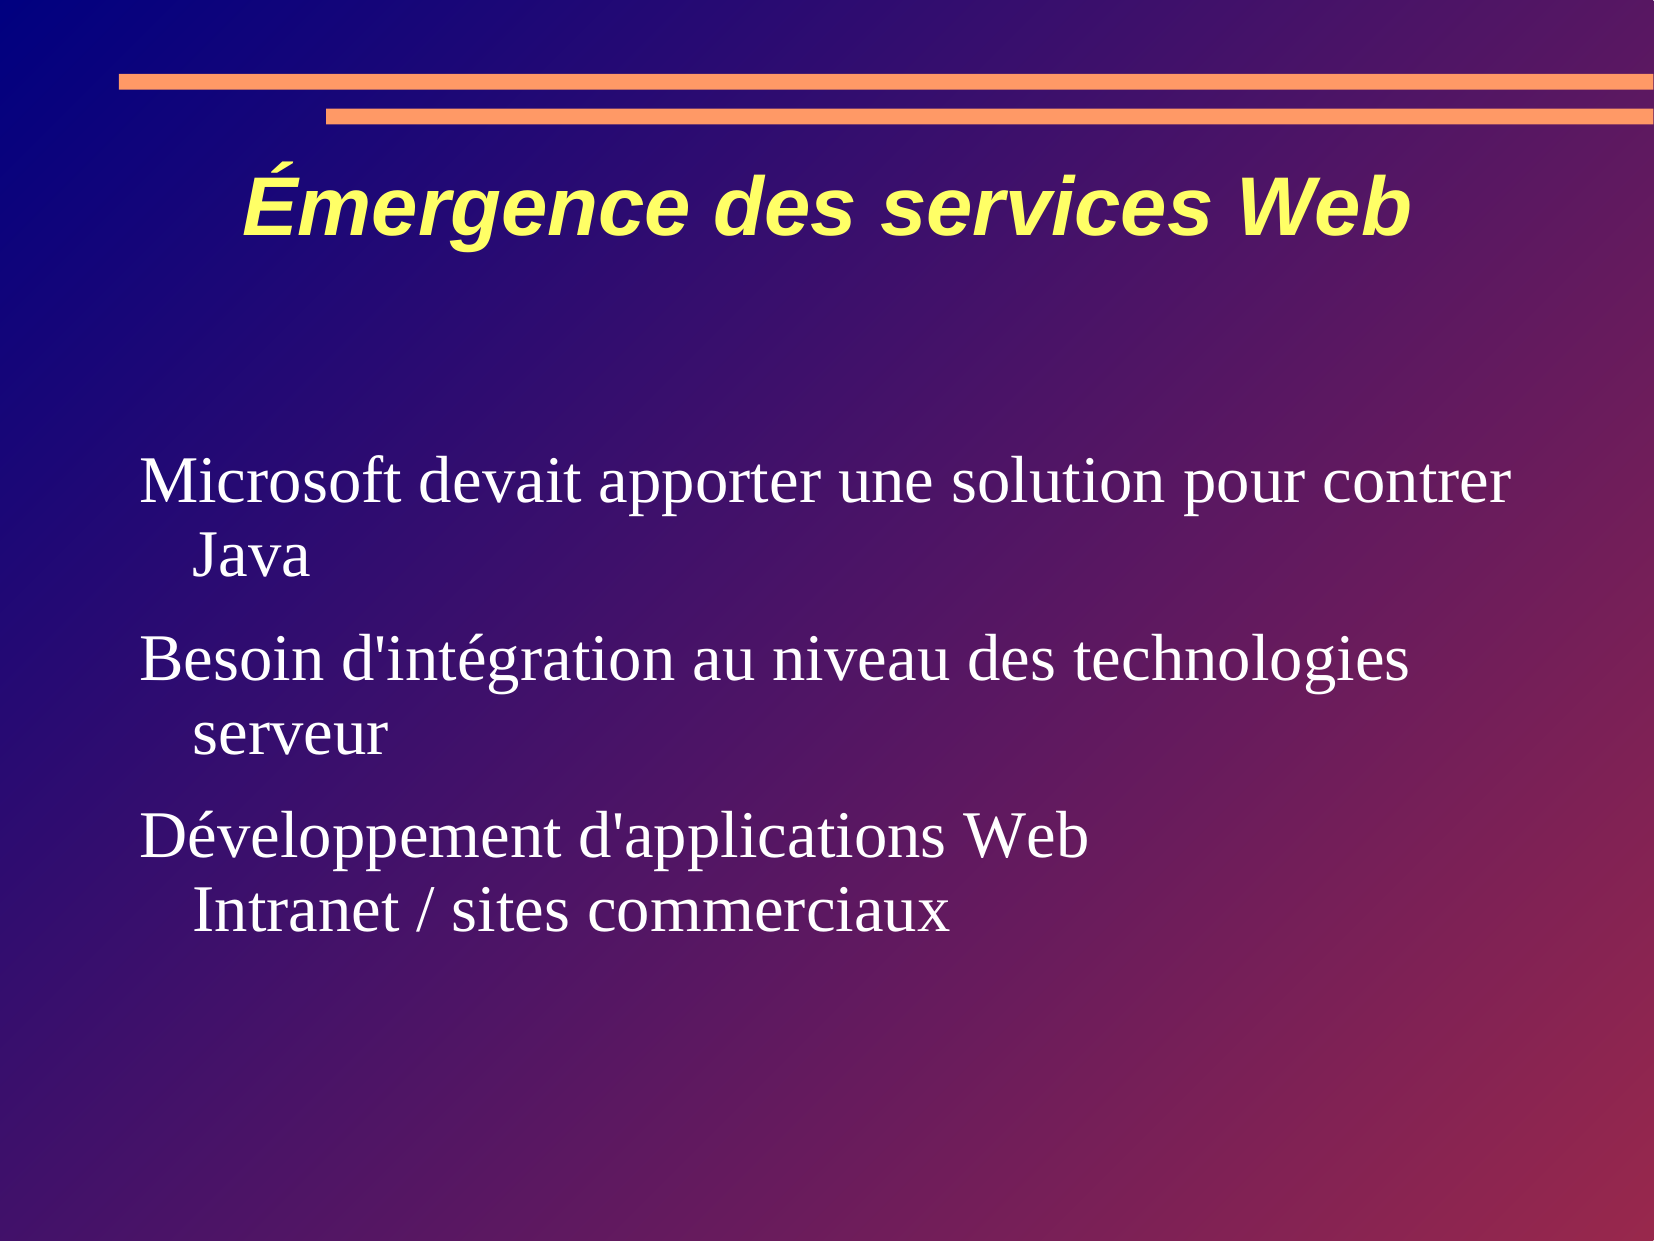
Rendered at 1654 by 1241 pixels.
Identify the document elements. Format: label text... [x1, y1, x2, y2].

list Microsoft devait apporter une solution pour contrer Java Besoin d'intégration au niveau des technologies serveur Développement d'applications Web Intranet / sites commerciaux [121, 443, 1534, 1127]
title Émergence des services Web [121, 102, 1534, 311]
